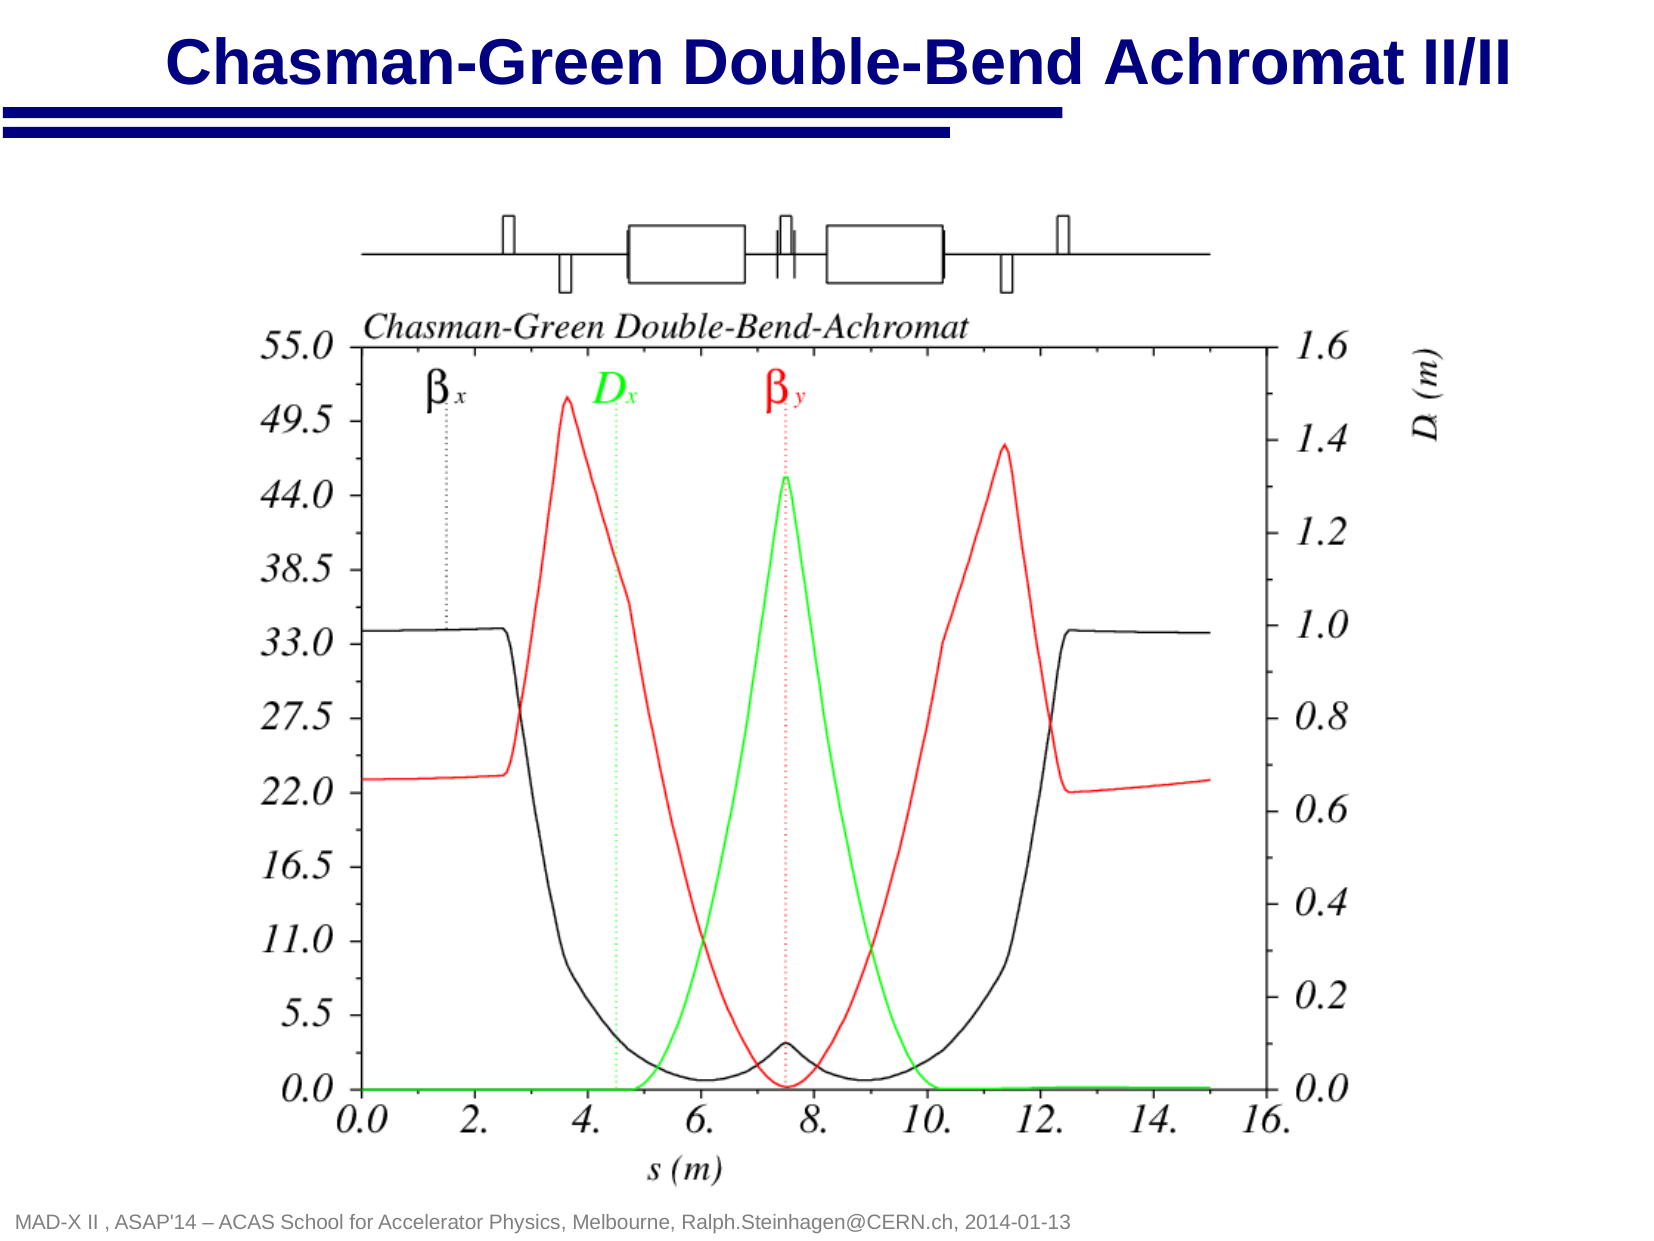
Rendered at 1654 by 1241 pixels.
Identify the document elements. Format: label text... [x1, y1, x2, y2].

picture [240, 192, 1453, 1205]
title Chasman-Green Double-Bend Achromat II/II [165, 0, 1583, 124]
